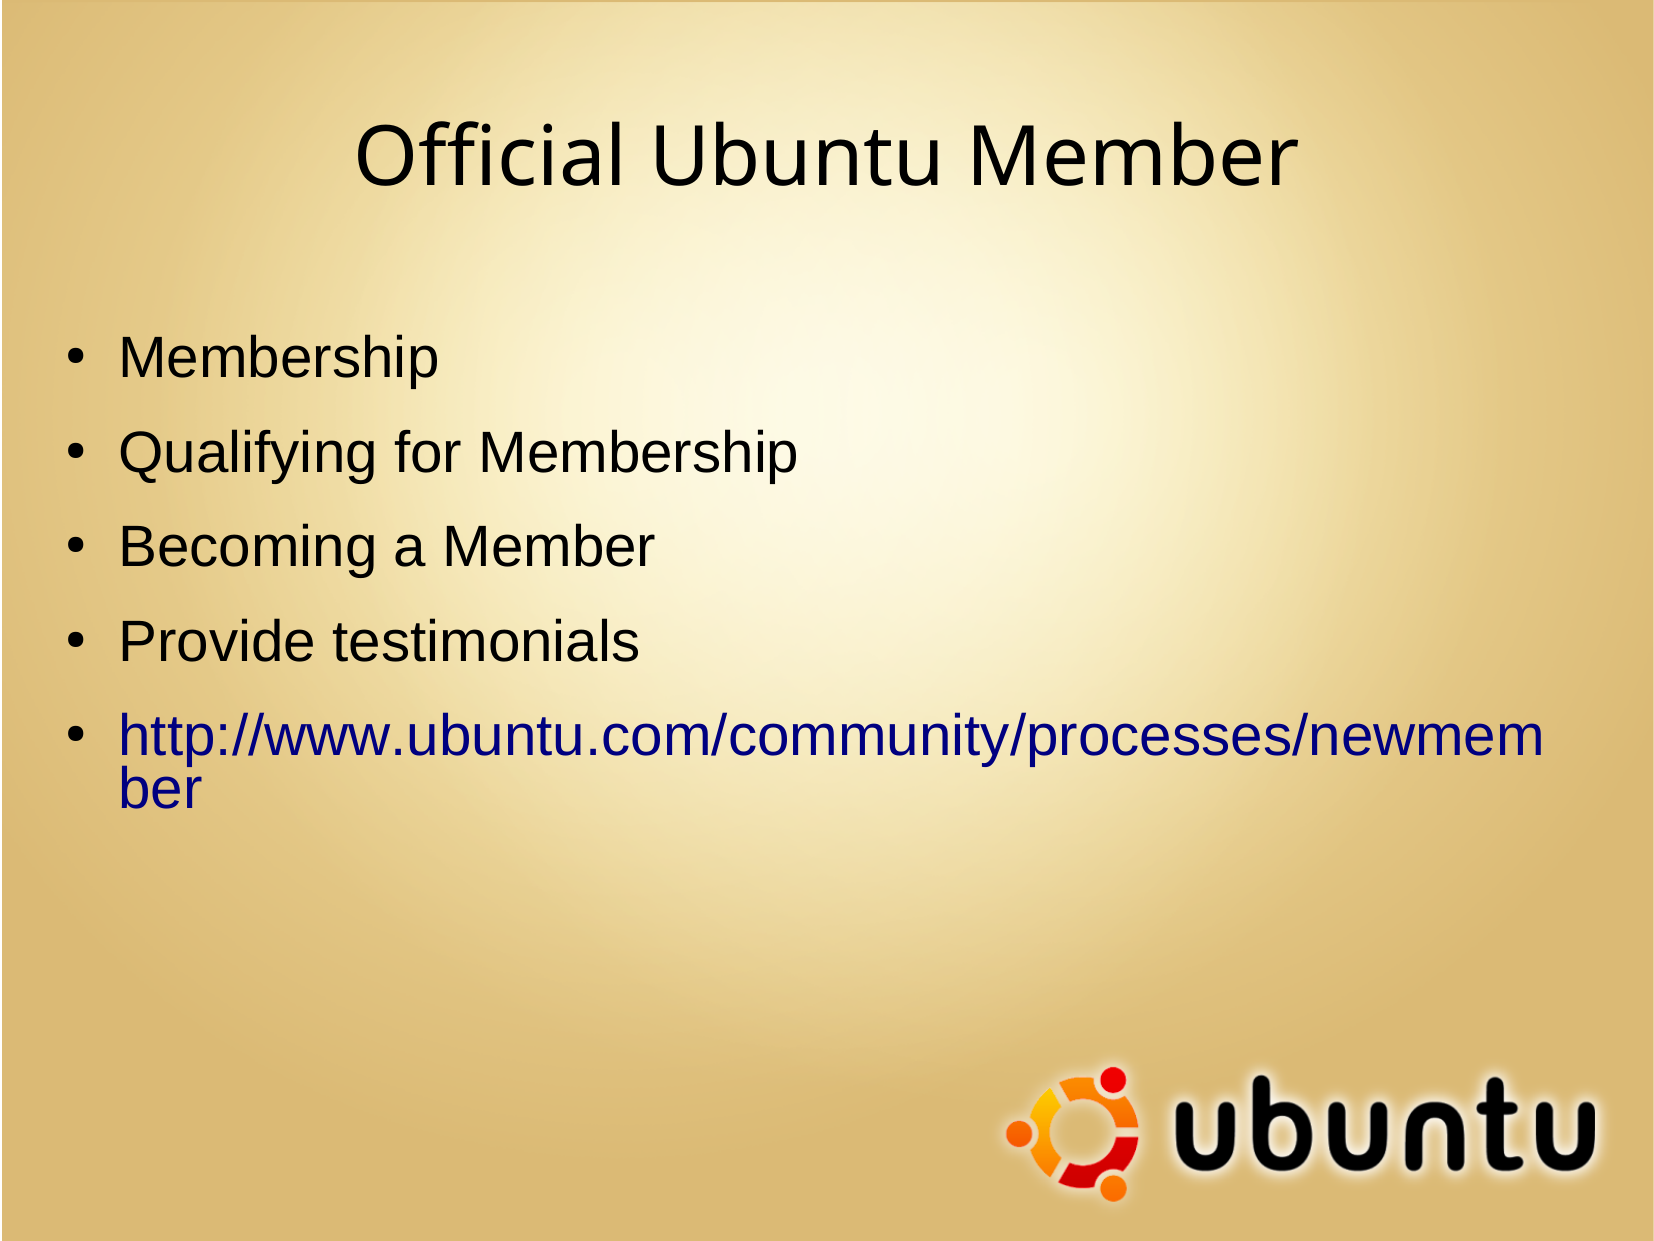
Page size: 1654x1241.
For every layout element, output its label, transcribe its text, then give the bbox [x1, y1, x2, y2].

title Official Ubuntu Member [83, 49, 1572, 257]
list Membership Qualifying for Membership Becoming a Member Provide testimonials http://www.ubuntu.com/community/processes/newmember [29, 325, 1548, 1005]
picture [2, 0, 1654, 1241]
